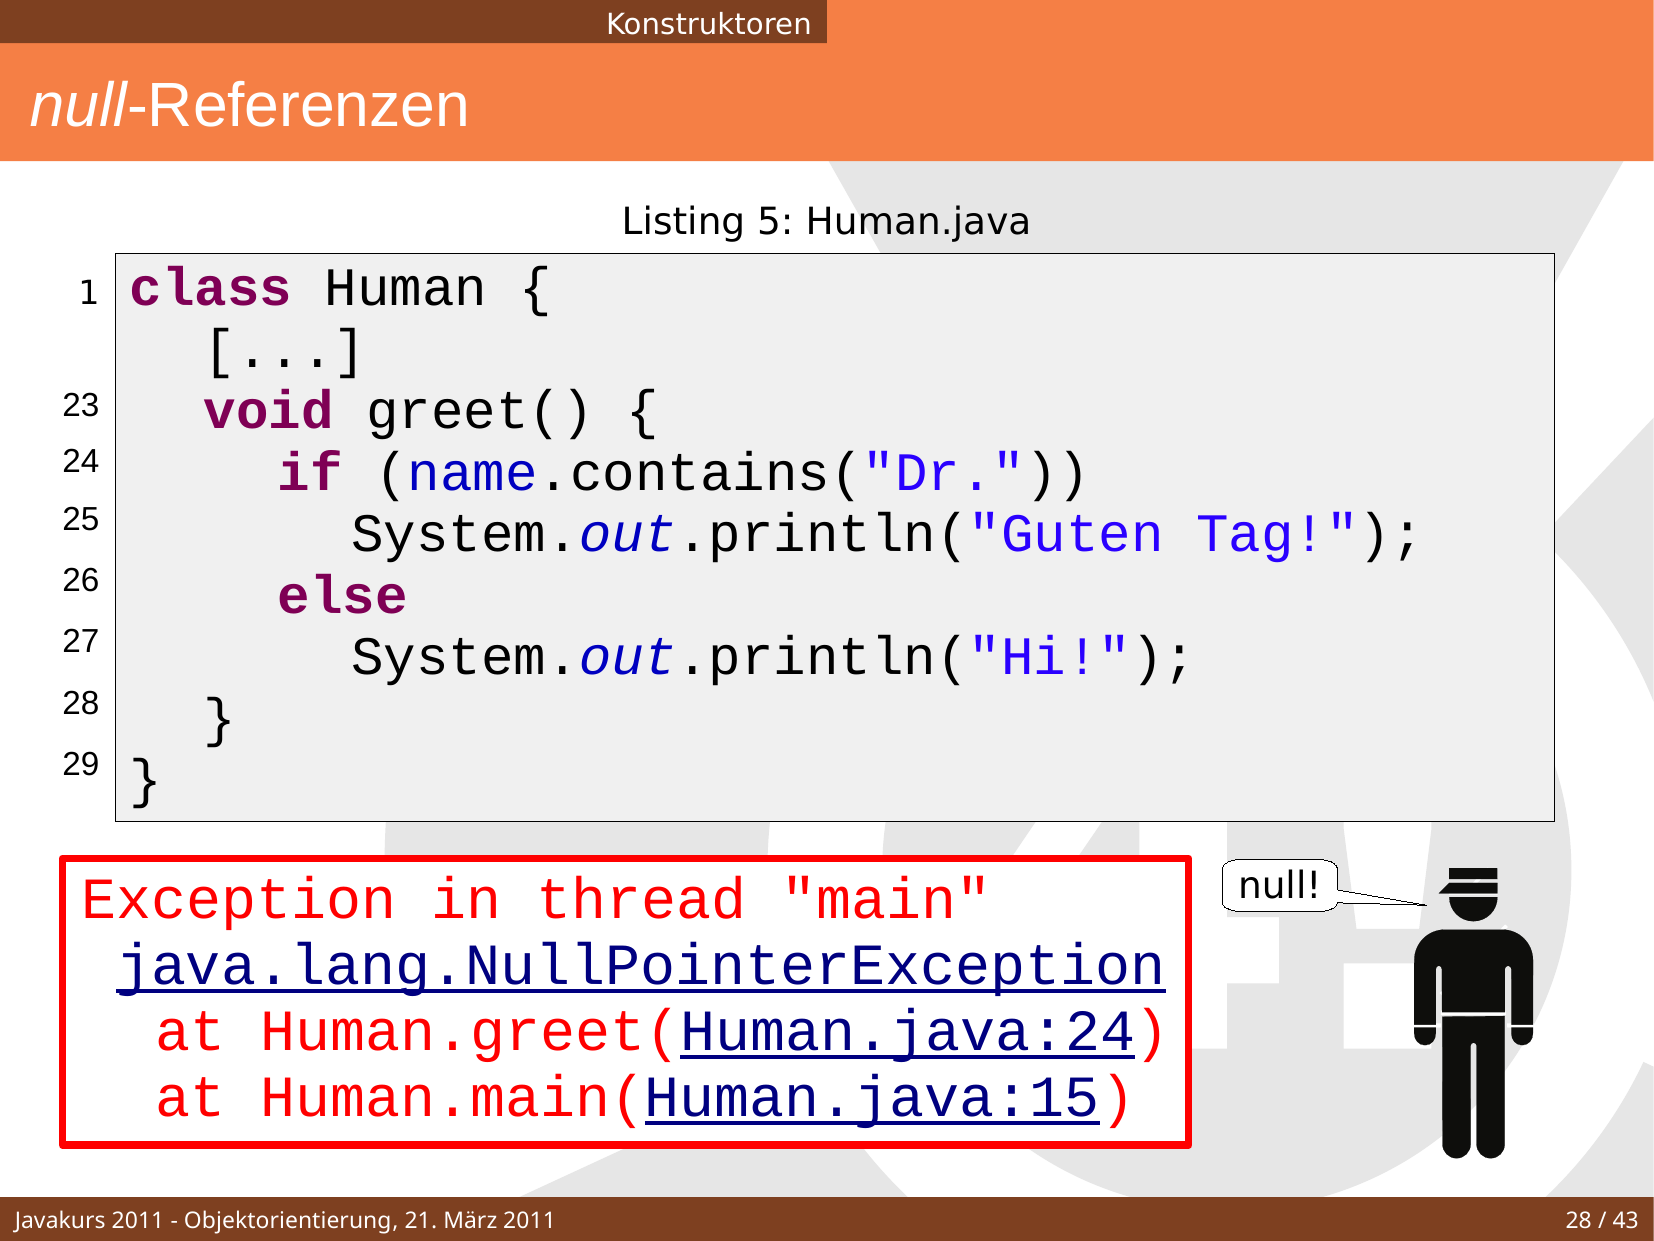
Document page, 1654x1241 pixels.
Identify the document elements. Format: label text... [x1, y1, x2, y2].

text_box Exception in thread "main" java.lang.NullPointerException at Human.greet(Human.java:24) at Human.main(Human.java:15) [62, 858, 1189, 1132]
table_cell 29 [44, 733, 114, 795]
text_box null! [1222, 859, 1427, 912]
title null-Referenzen [29, 67, 1595, 143]
table_cell 23 [44, 377, 114, 433]
table_cell 25 [44, 489, 114, 550]
table_cell 27 [44, 611, 114, 672]
table_cell 24 [44, 433, 114, 489]
table_cell 26 [44, 550, 114, 611]
text_box Listing 5: Human.java [606, 192, 1047, 251]
table_header 1 [44, 265, 114, 321]
table_cell [44, 321, 114, 377]
text_box Konstruktoren [29, 0, 827, 50]
text_box class Human { [...] void greet() { if (name.contains("Dr.")) System.out.println("Guten Tag!"); else System.out.println("Hi!"); } } [115, 253, 1555, 806]
picture [1308, 847, 1640, 1178]
table_cell 28 [44, 672, 114, 733]
